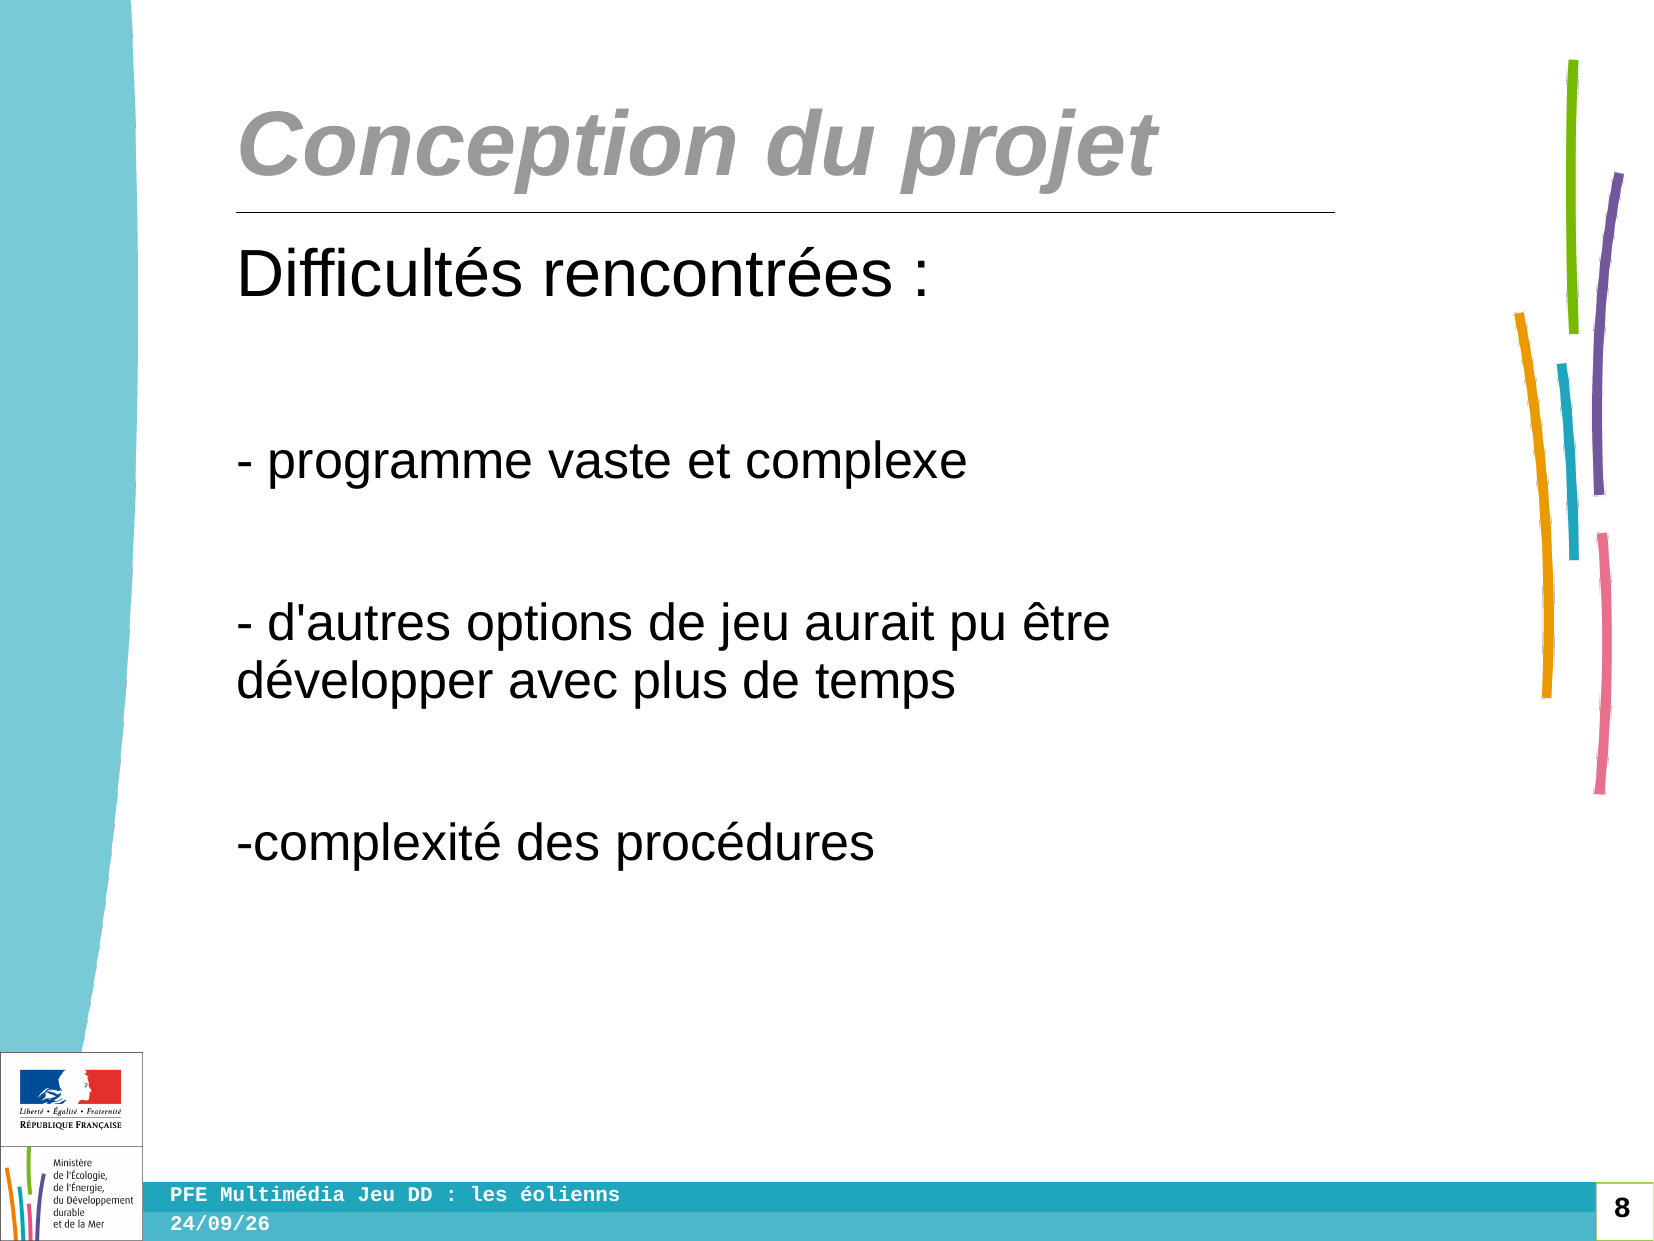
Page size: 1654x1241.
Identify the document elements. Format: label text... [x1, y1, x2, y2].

picture [0, 0, 1654, 1241]
list Difficultés rencontrées : - programme vaste et complexe - d'autres options de jeu aurait pu être développer avec plus de temps -complexité des procédures [236, 236, 1359, 1034]
title Conception du projet [236, 69, 1447, 218]
